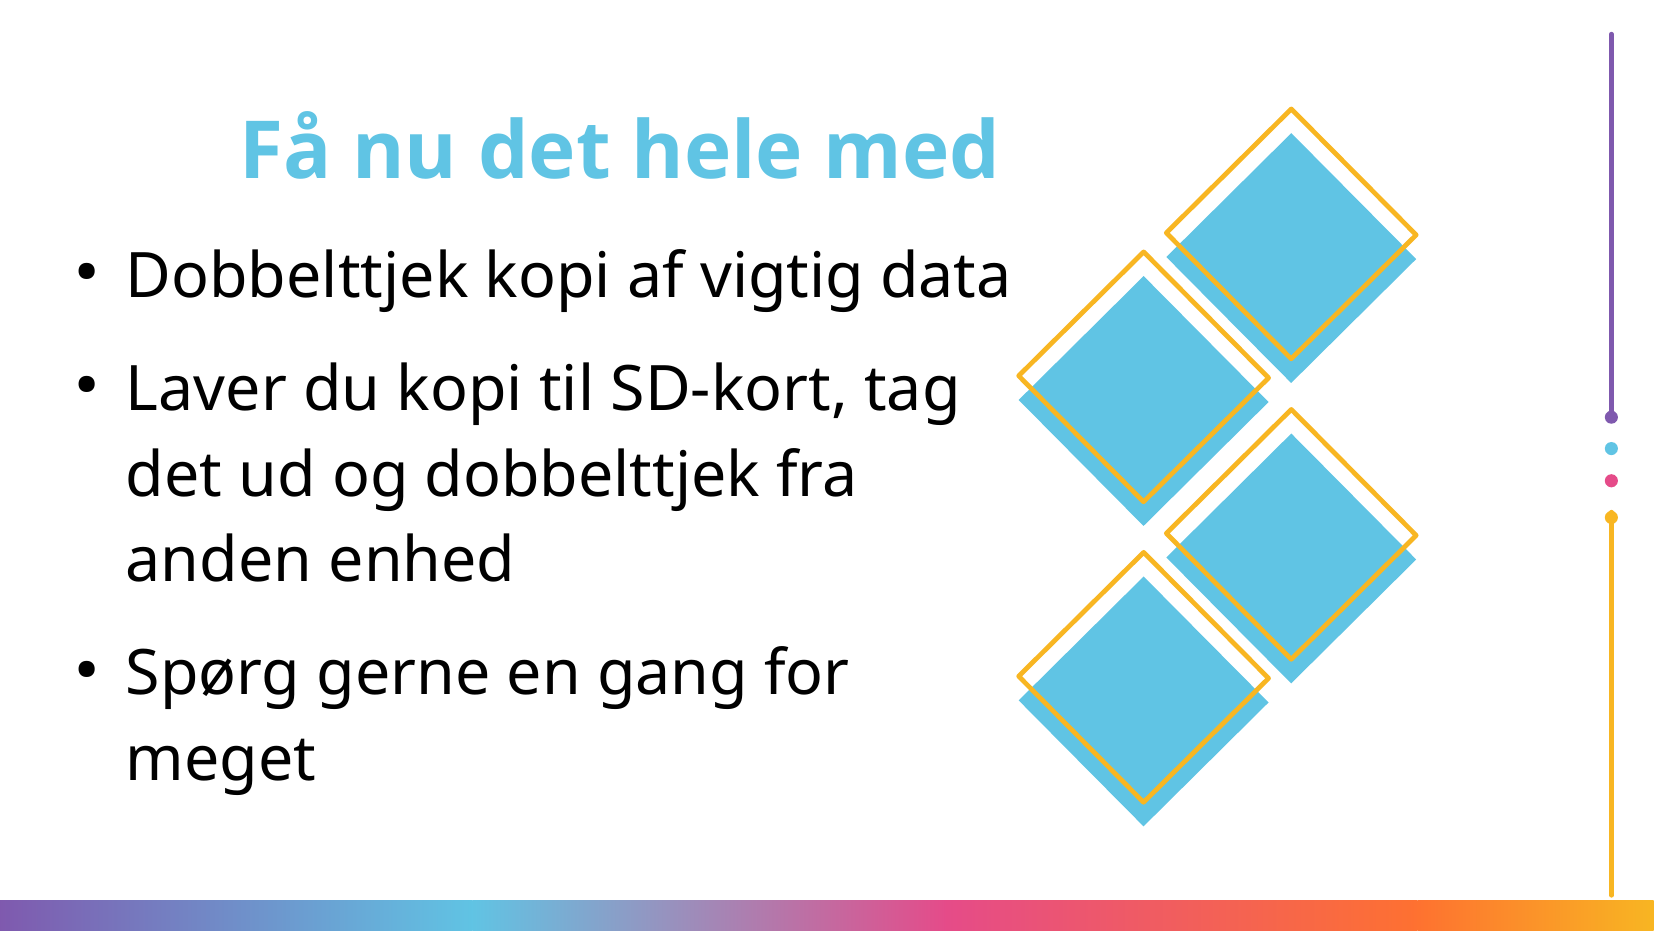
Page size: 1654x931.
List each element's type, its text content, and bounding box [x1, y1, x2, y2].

list Dobbelttjek kopi af vigtig data Laver du kopi til SD-kort, tag det ud og dobbelttjek fra anden enhed Spørg gerne en gang for meget [59, 230, 1046, 857]
title Få nu det hele med [236, 59, 1004, 230]
